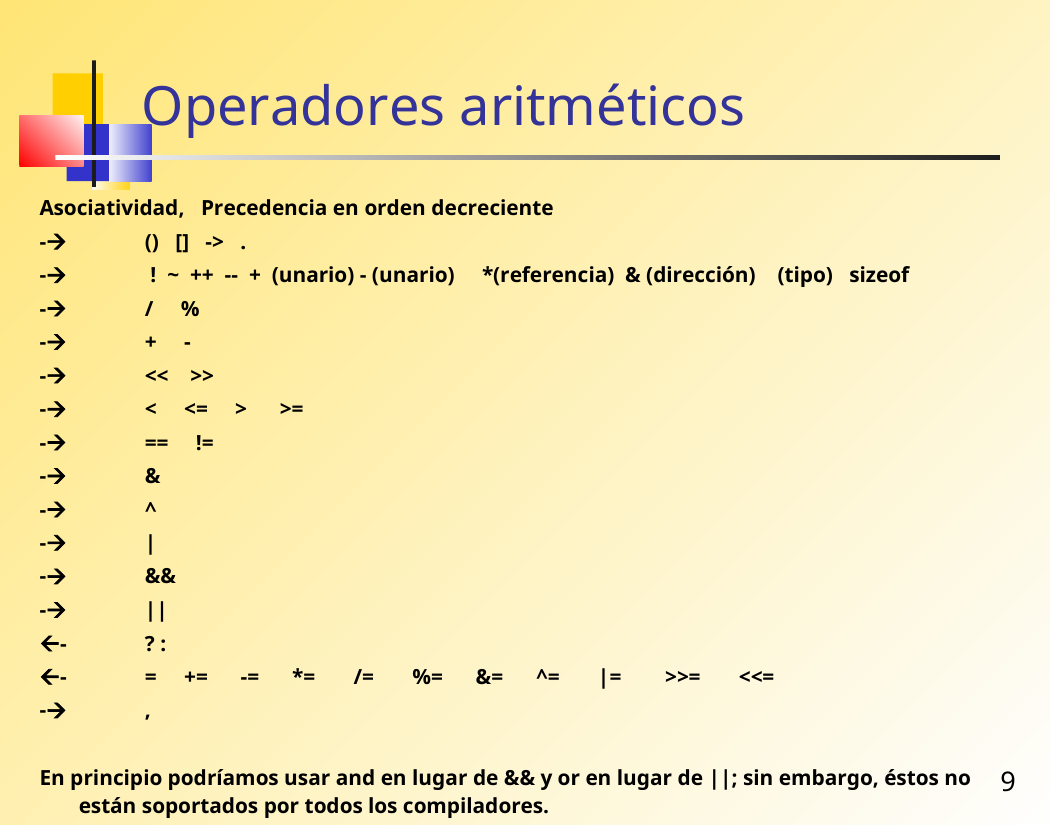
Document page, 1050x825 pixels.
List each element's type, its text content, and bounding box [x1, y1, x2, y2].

title Operadores aritméticos [131, 27, 1026, 148]
list Asociatividad, Precedencia en orden decreciente - () [] -> . - ! ~ ++ -- + (unario) - (unario) *(referencia) & (dirección) (tipo) sizeof - / % - + - - << >> - < <= > >= - == != - & - ^ - | - && - || - ? : - = += -= *= /= %= &= ^= |= >>= <<= - , En principio podríamos usar and en lugar de && y or en lugar de ||; sin embargo, éstos no están soportados por todos los compiladores. [28, 188, 1022, 791]
